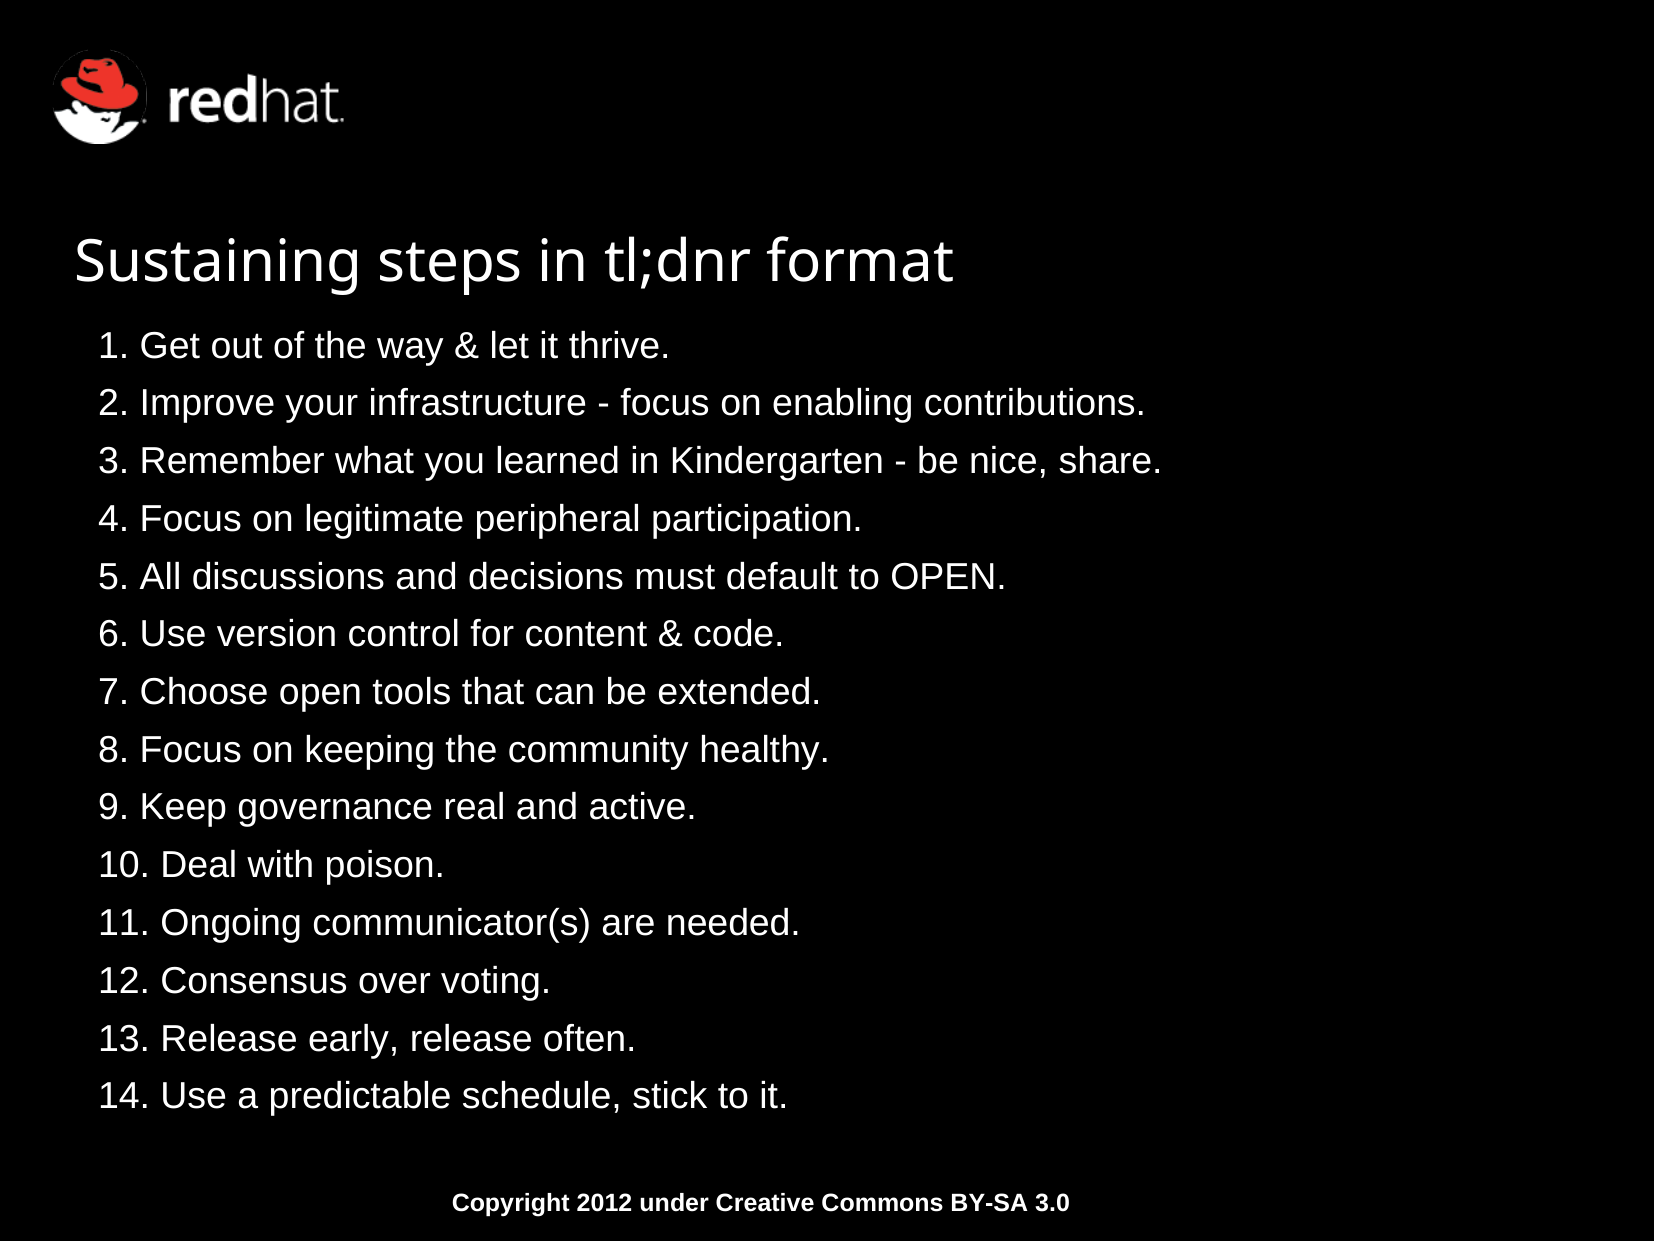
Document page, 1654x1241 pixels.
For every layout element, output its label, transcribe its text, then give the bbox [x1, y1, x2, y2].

picture [52, 49, 345, 144]
title Sustaining steps in tl;dnr format [74, 199, 1506, 318]
list 1. Get out of the way & let it thrive. 2. Improve your infrastructure - focus on enabling contributions. 3. Remember what you learned in Kindergarten - be nice, share. 4. Focus on legitimate peripheral participation. 5. All discussions and decisions must default to OPEN. 6. Use version control for content & code. 7. Choose open tools that can be extended. 8. Focus on keeping the community healthy. 9. Keep governance real and active. 10. Deal with poison. 11. Ongoing communicator(s) are needed. 12. Consensus over voting. 13. Release early, release often. 14. Use a predictable schedule, stick to it. [77, 324, 1500, 1186]
